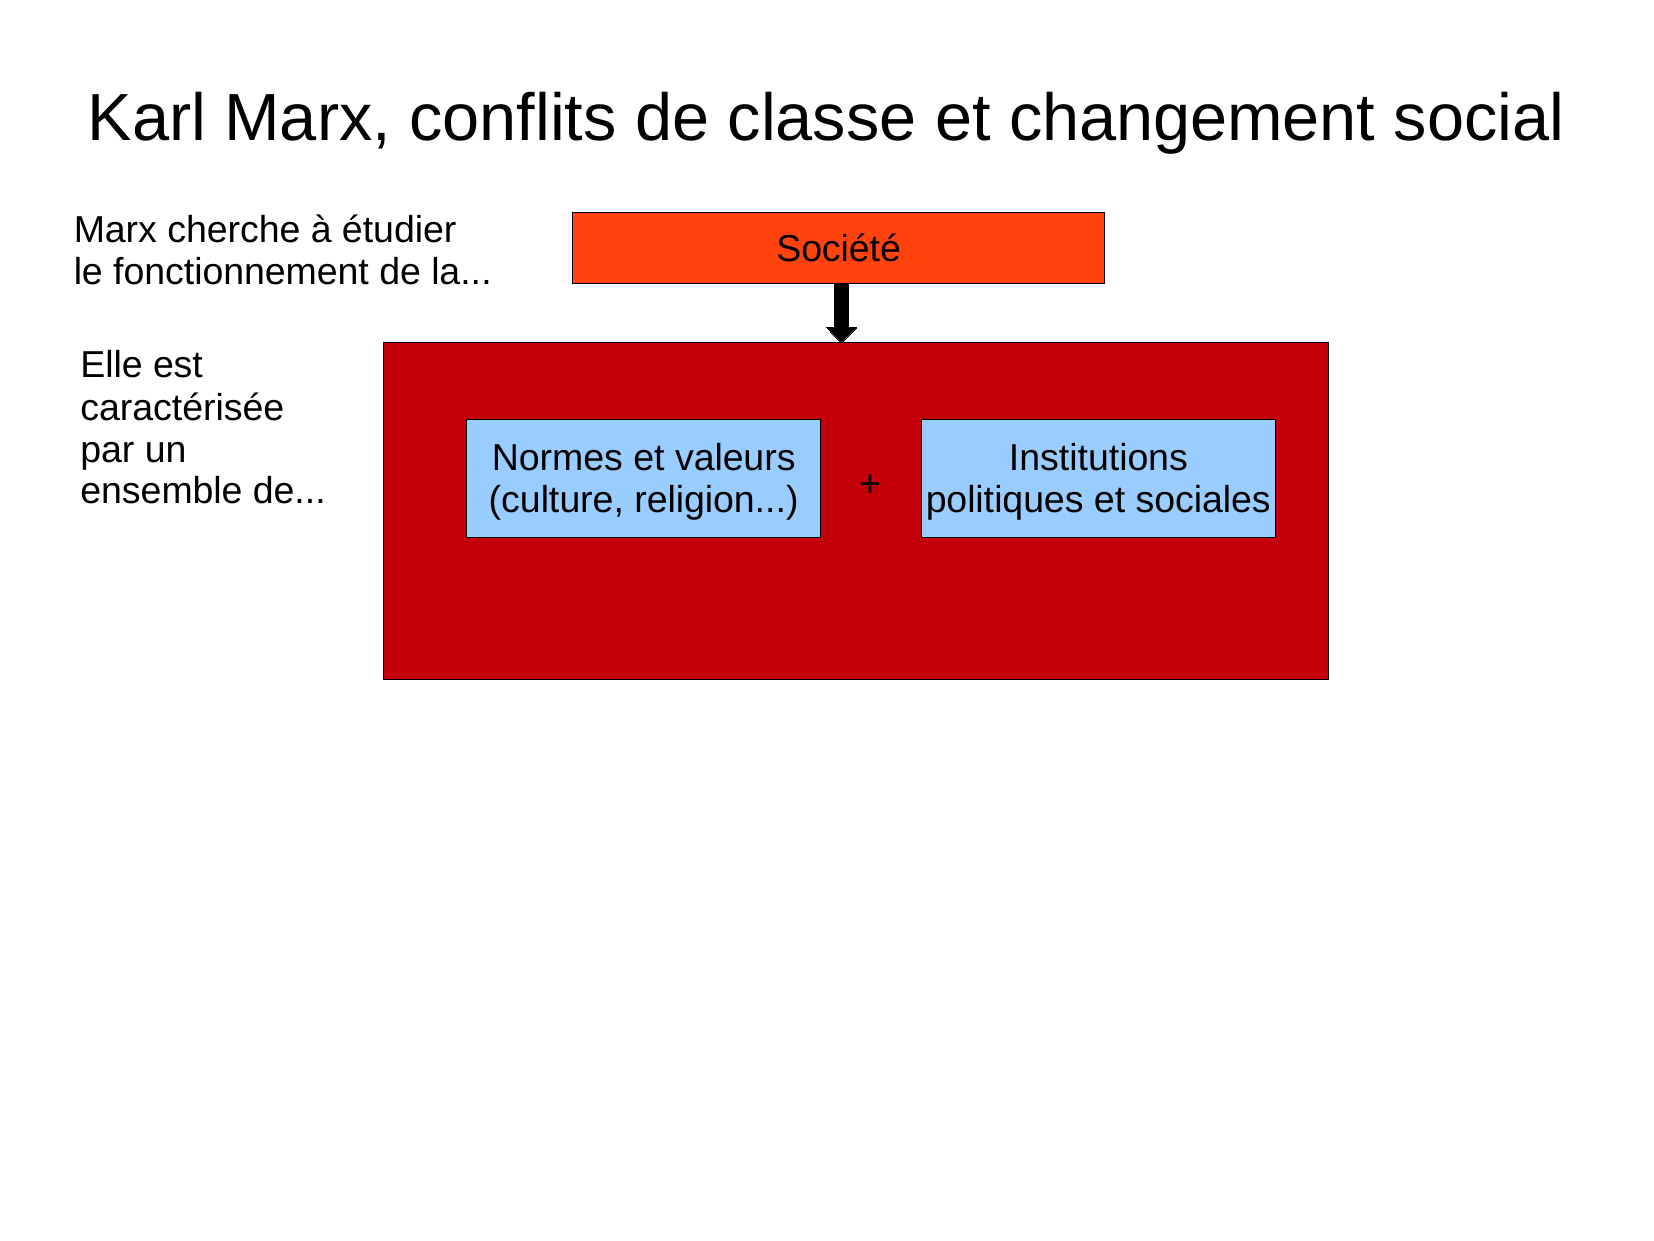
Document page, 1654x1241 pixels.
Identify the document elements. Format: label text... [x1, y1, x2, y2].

text_box [383, 283, 1329, 680]
text_box + [844, 454, 897, 512]
text_box Elle est caractérisée par un ensemble de... [65, 336, 342, 520]
text_box Société [572, 212, 1105, 284]
text_box Institutions politiques et sociales [921, 419, 1276, 538]
text_box Normes et valeurs (culture, religion...) [466, 419, 821, 538]
title Karl Marx, conflits de classe et changement social [82, 56, 1571, 178]
text_box Marx cherche à étudier le fonctionnement de la... [59, 200, 519, 438]
